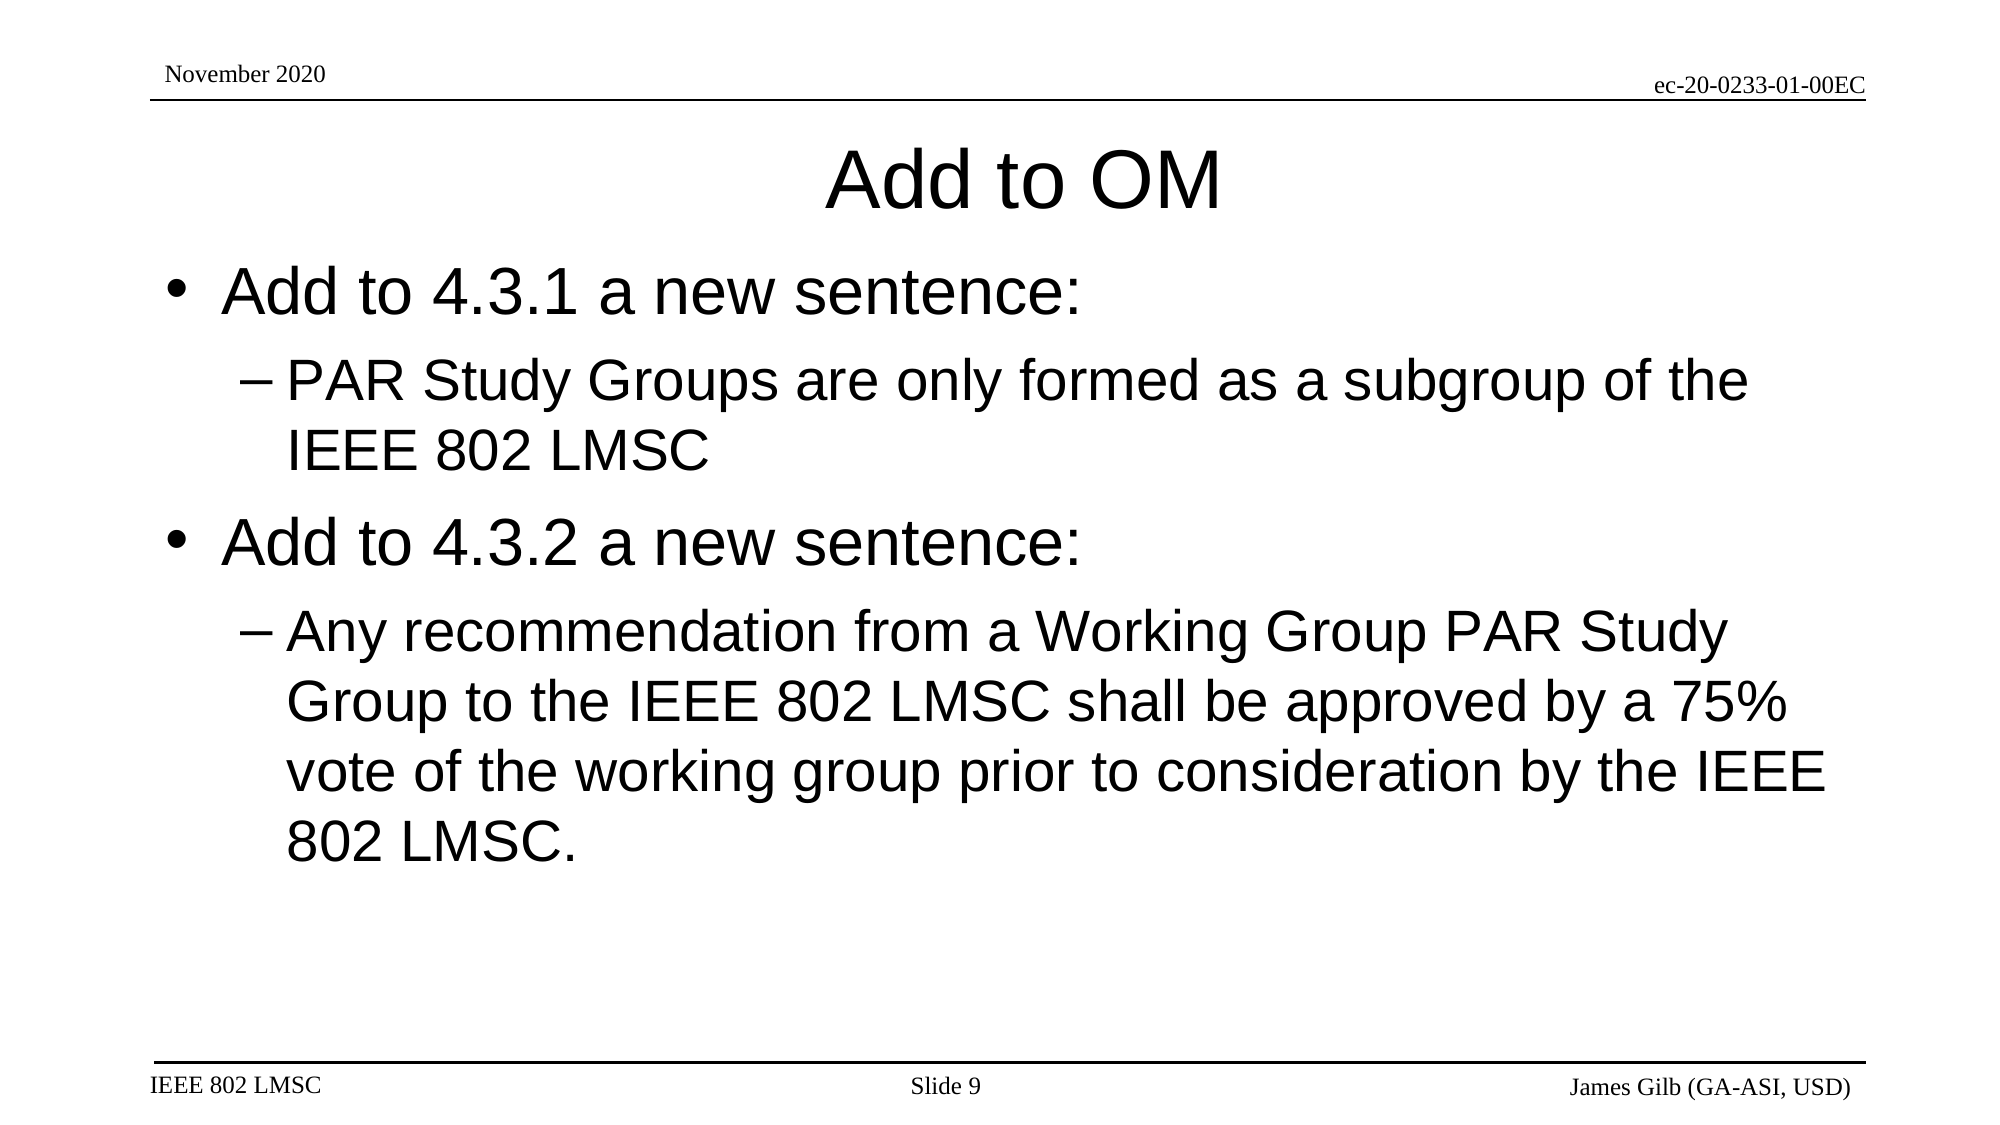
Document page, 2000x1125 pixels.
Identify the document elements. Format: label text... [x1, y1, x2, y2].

title Add to OM [149, 112, 1900, 238]
list Add to 4.3.1 a new sentence: PAR Study Groups are only formed as a subgroup of the IEEE 802 LMSC Add to 4.3.2 a new sentence: Any recommendation from a Working Group PAR Study Group to the IEEE 802 LMSC shall be approved by a 75% vote of the working group prior to consideration by the IEEE 802 LMSC. [149, 239, 1900, 1051]
